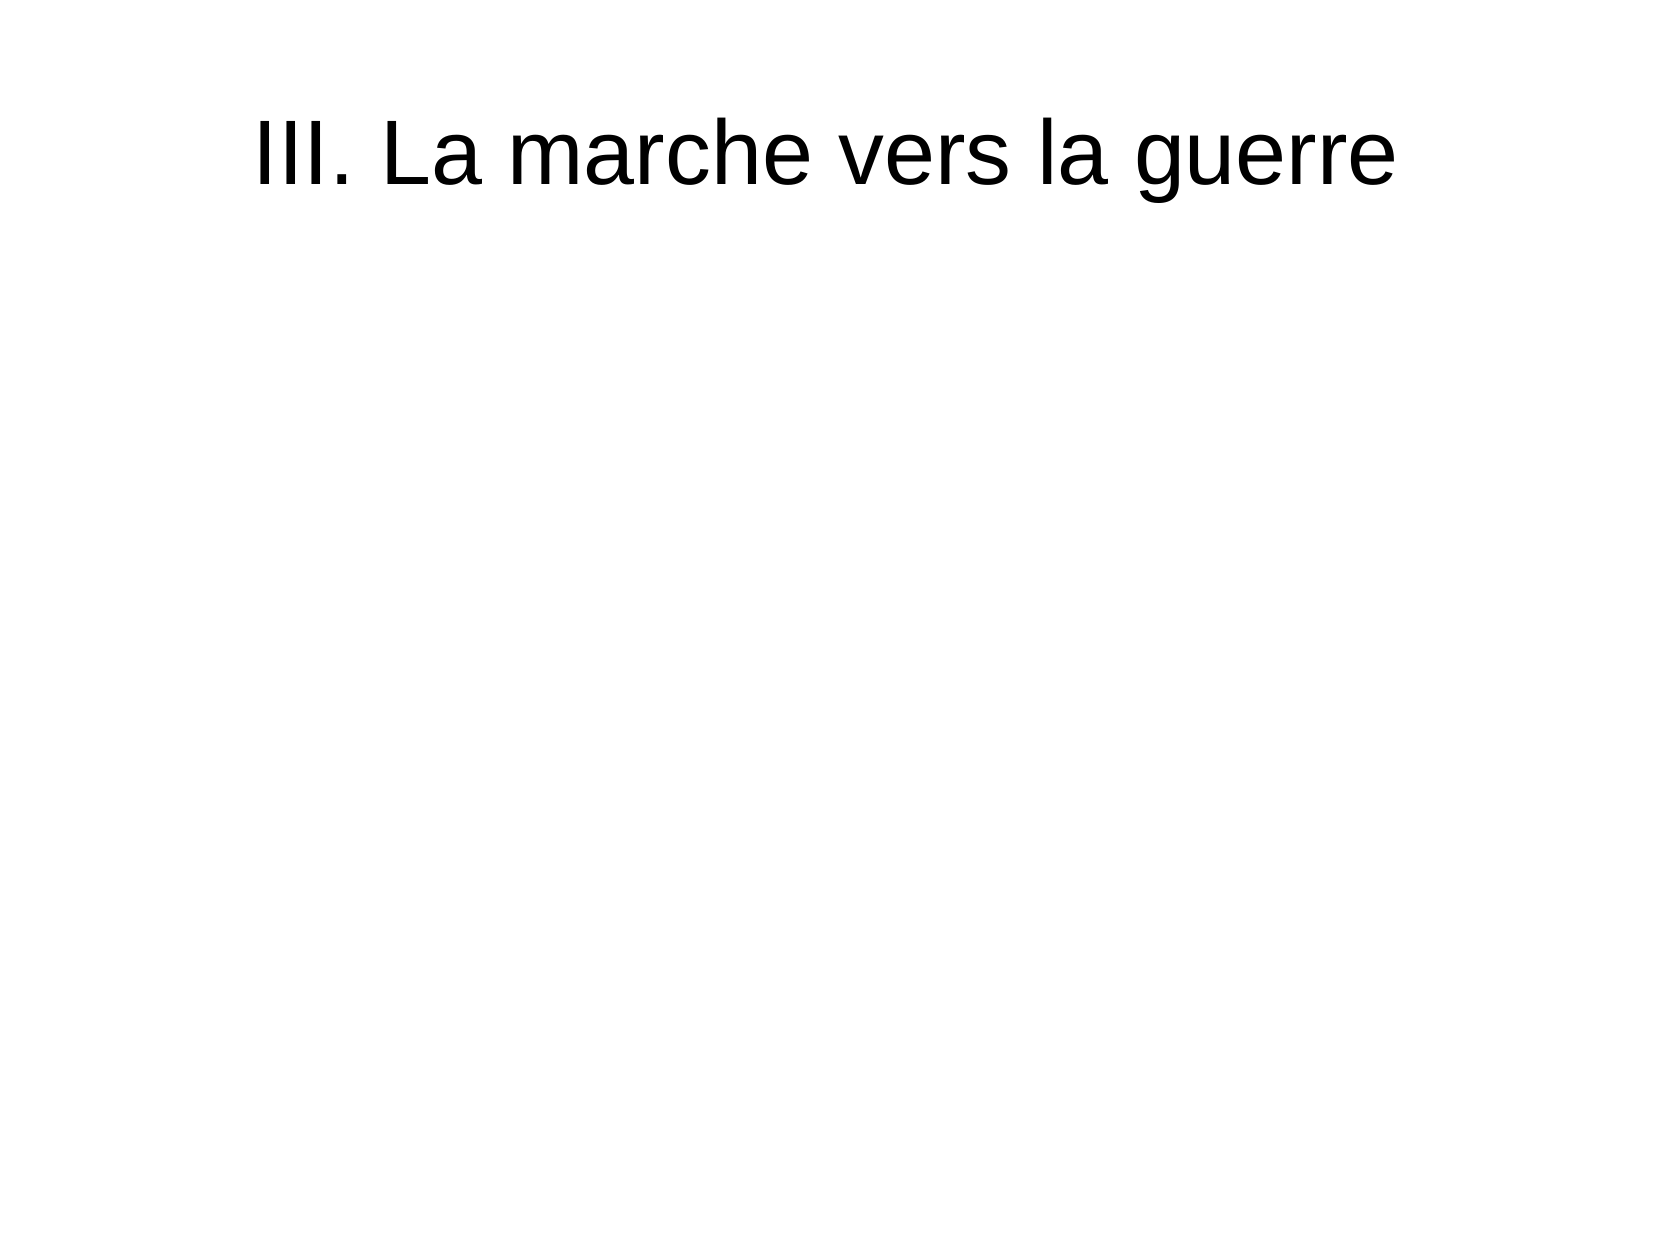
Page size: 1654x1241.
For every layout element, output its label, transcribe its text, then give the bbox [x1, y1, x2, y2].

title III. La marche vers la guerre [82, 56, 1571, 250]
